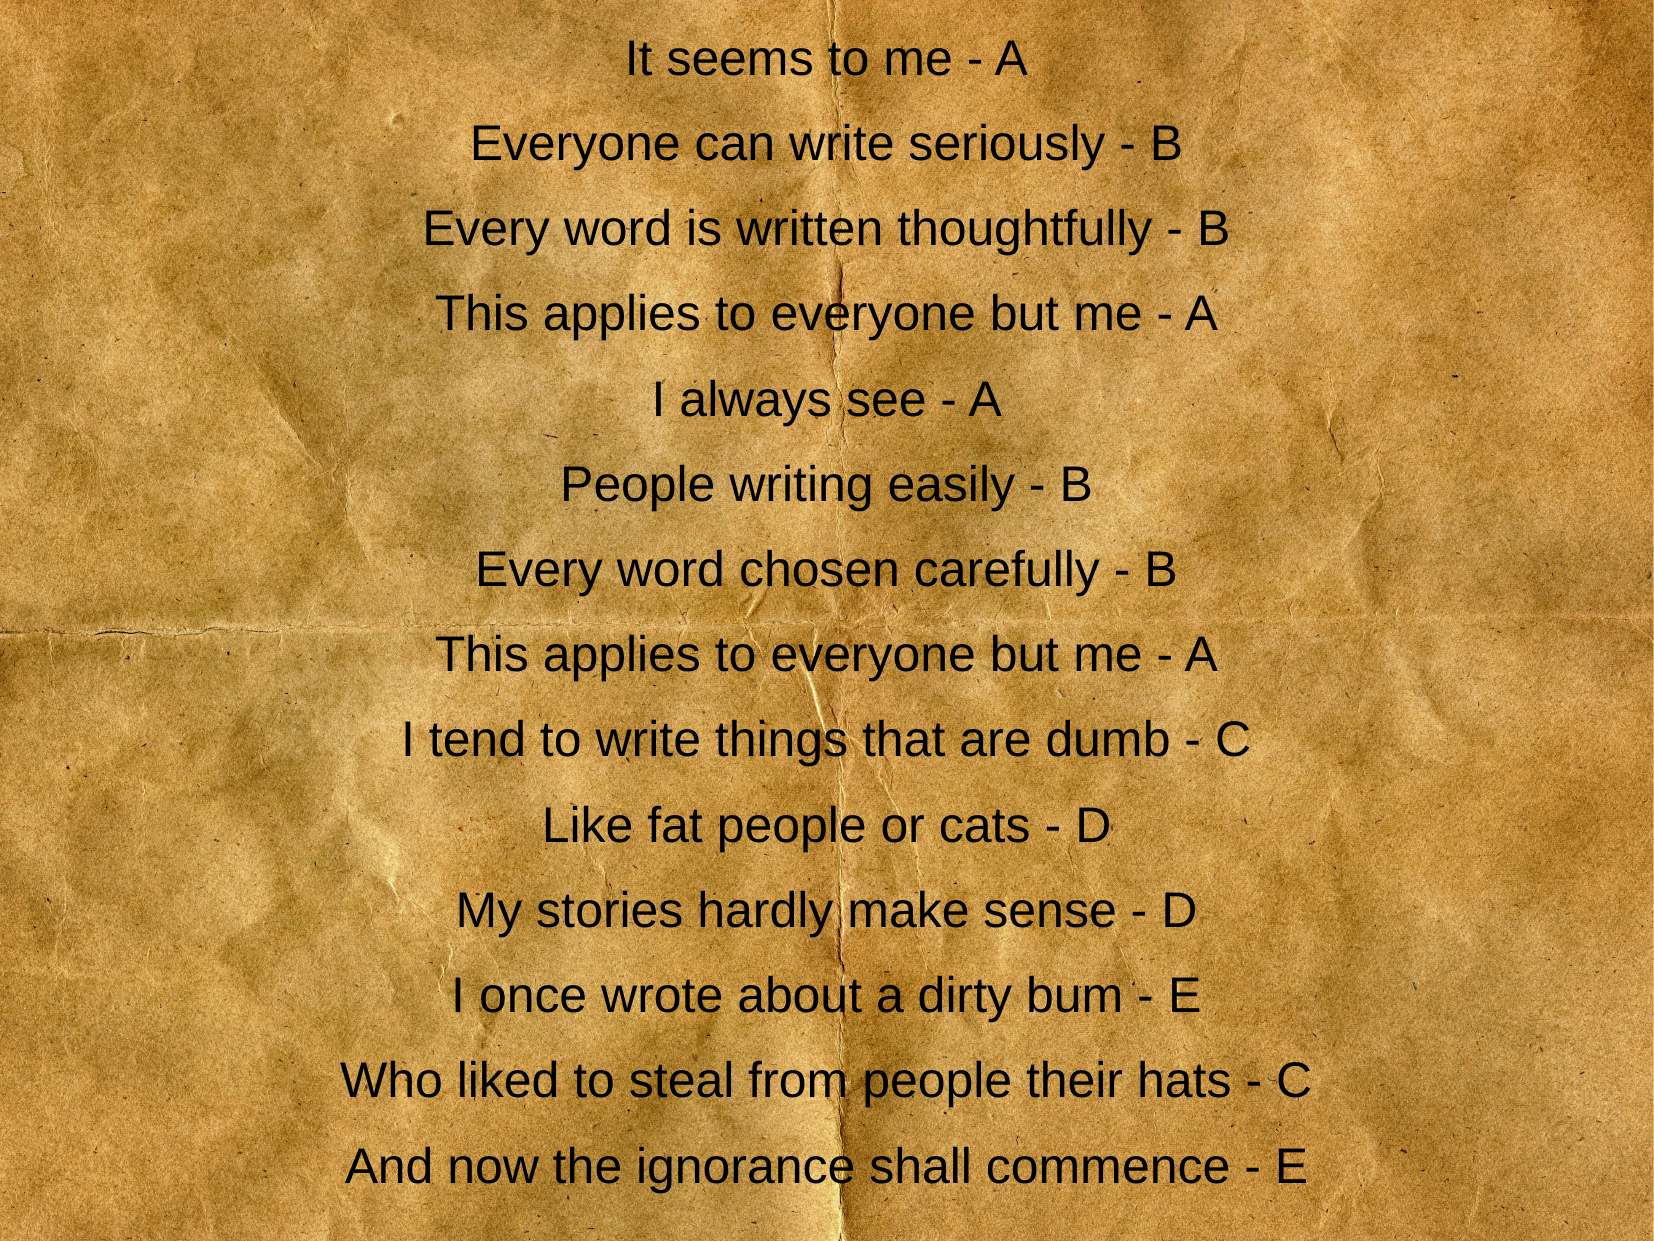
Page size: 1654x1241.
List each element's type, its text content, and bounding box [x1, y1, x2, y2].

list It seems to me - A Everyone can write seriously - B Every word is written thoughtfully - B This applies to everyone but me - A I always see - A People writing easily - B Every word chosen carefully - B This applies to everyone but me - A I tend to write things that are dumb - C Like fat people or cats - D My stories hardly make sense - D I once wrote about a dirty bum - E Who liked to steal from people their hats - C And now the ignorance shall commence - E [82, 30, 1571, 1241]
picture [0, 0, 1654, 1241]
